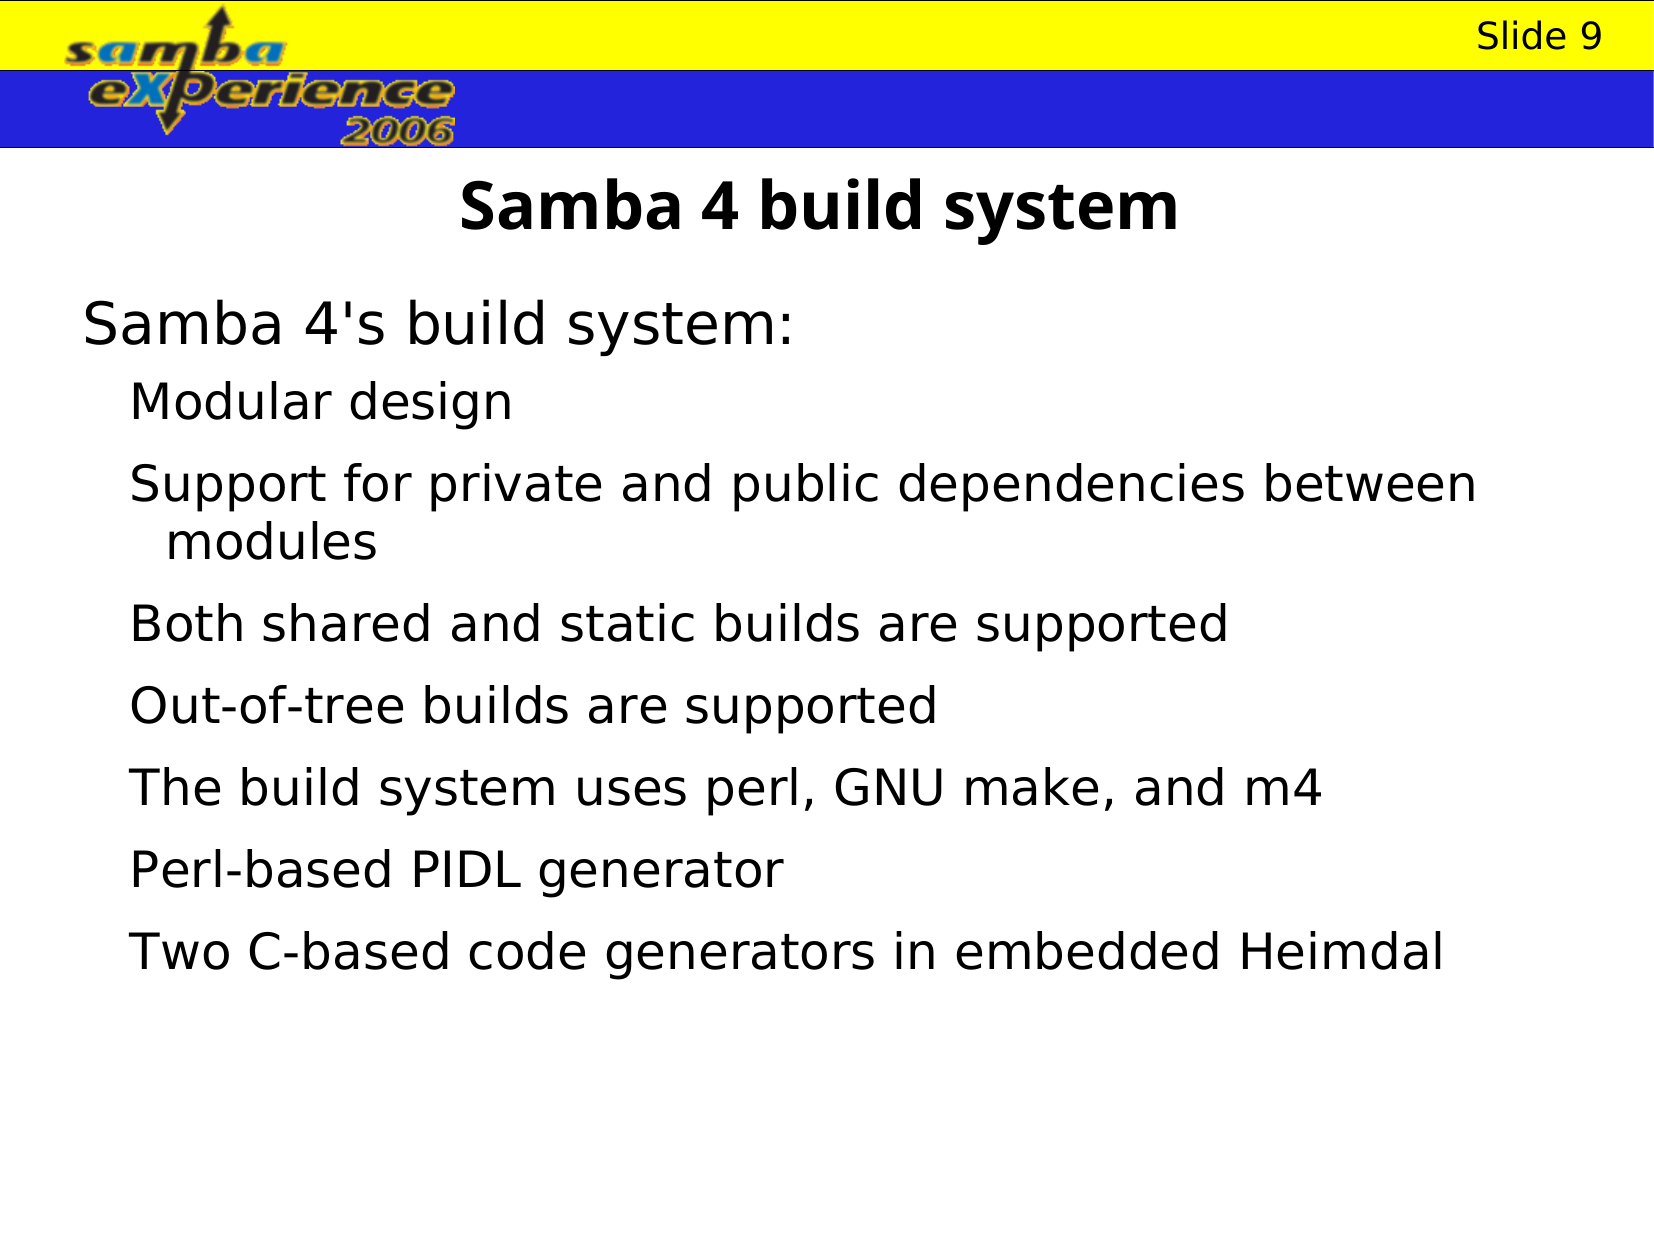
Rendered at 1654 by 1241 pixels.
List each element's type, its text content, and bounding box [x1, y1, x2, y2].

title Samba 4 build system [76, 99, 1565, 308]
picture [64, 2, 455, 70]
picture [64, 71, 455, 147]
picture [64, 148, 76, 154]
list Samba 4's build system: Modular design Support for private and public dependencies between modules Both shared and static builds are supported Out-of-tree builds are supported The build system uses perl, GNU make, and m4 Perl-based PIDL generator Two C-based code generators in embedded Heimdal [82, 290, 1571, 1109]
